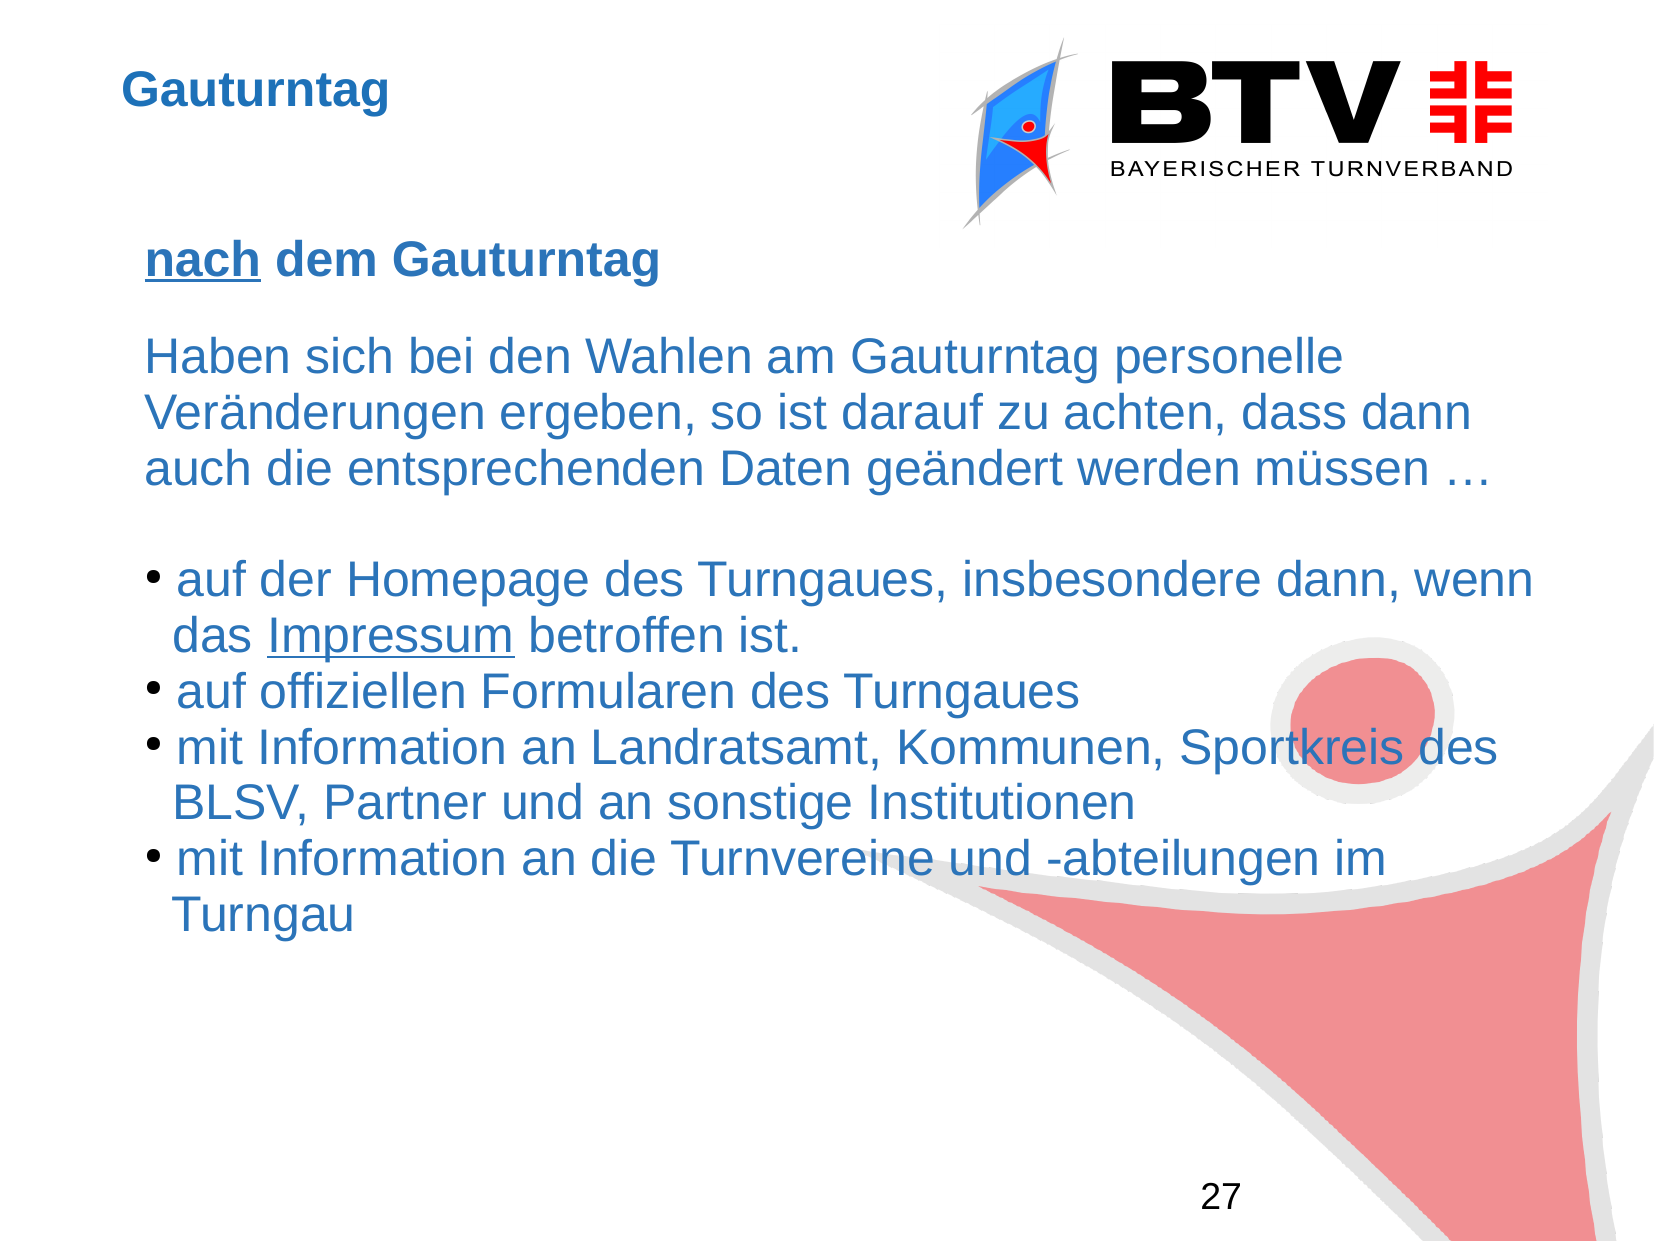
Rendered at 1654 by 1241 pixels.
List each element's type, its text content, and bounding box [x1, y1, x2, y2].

picture [939, 24, 1548, 224]
picture [854, 637, 1654, 1241]
text_box <Nummer> [1185, 1182, 1571, 1216]
title Gauturntag [106, 54, 892, 201]
subtitle nach dem Gauturntag Haben sich bei den Wahlen am Gauturntag personelle Veränderungen ergeben, so ist darauf zu achten, dass dann auch die entsprechenden Daten geändert werden müssen … auf der Homepage des Turngaues, insbesondere dann, wenn das Impressum betroffen ist. auf offiziellen Formularen des Turngaues mit Information an Landratsamt, Kommunen, Sportkreis des BLSV, Partner und an sonstige Institutionen mit Information an die Turnvereine und -abteilungen im Turngau [129, 224, 1595, 1182]
